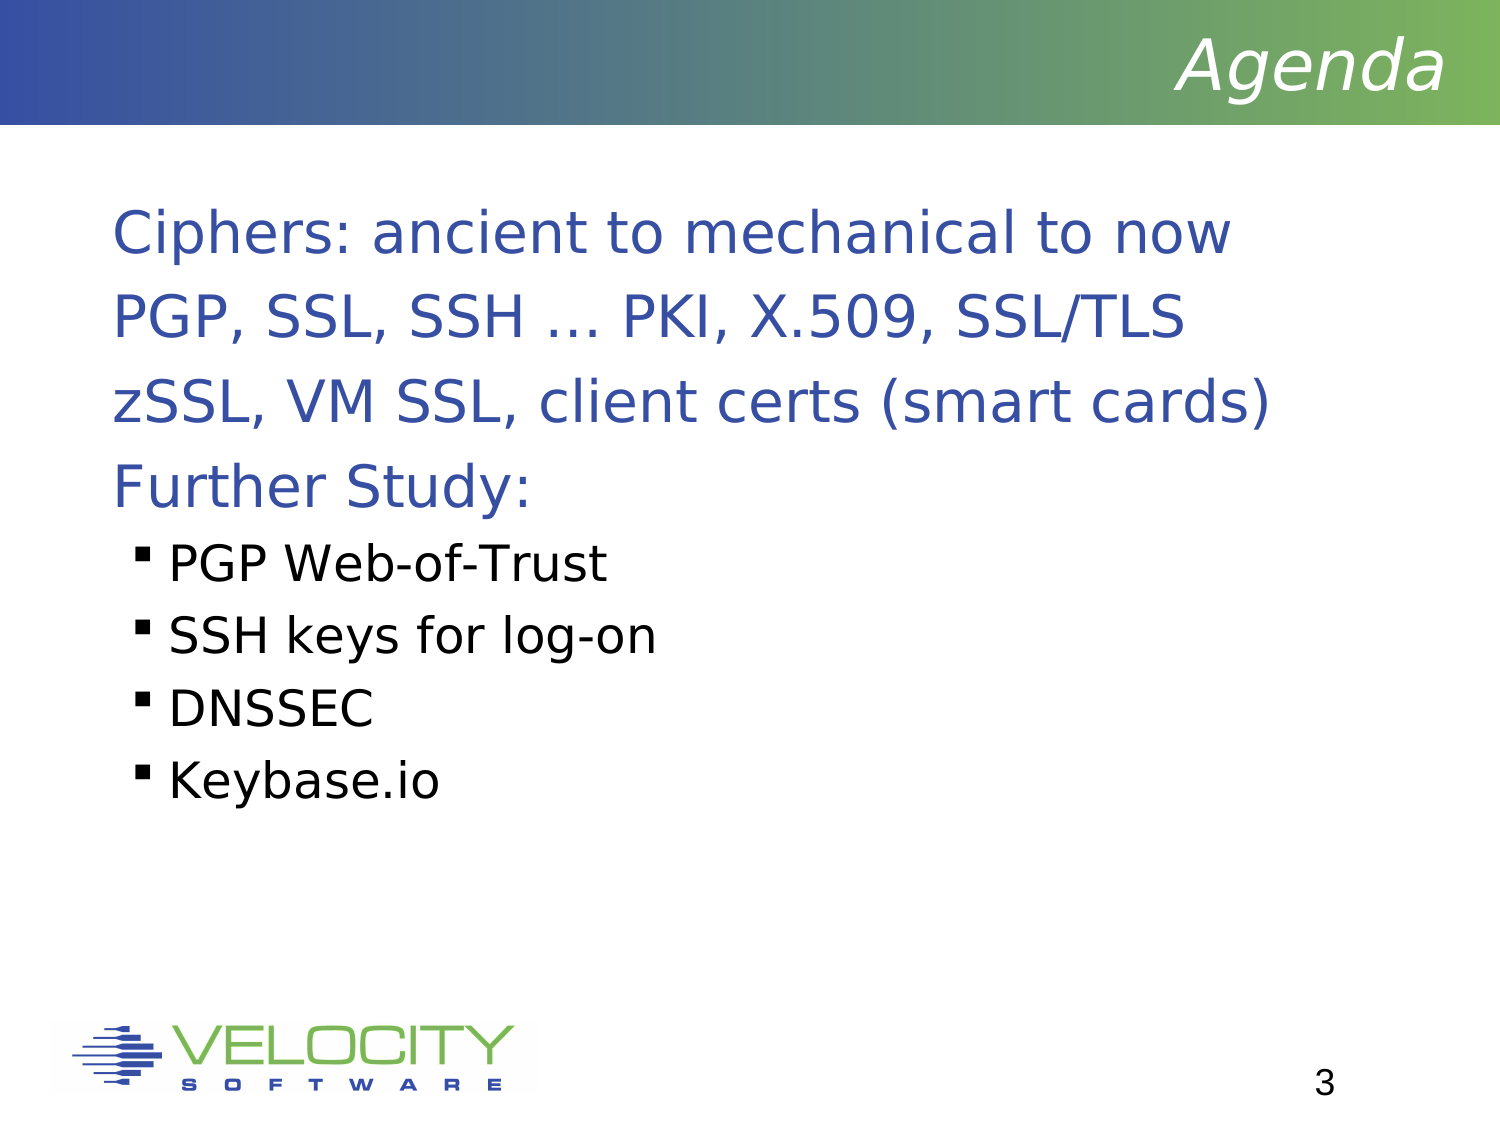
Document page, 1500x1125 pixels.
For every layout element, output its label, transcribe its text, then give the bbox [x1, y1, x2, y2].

list Ciphers: ancient to mechanical to now PGP, SSL, SSH … PKI, X.509, SSL/TLS zSSL, VM SSL, client certs (smart cards) Further Study: PGP Web-of-Trust SSH keys for log-on DNSSEC Keybase.io [70, 187, 1438, 986]
picture [50, 1021, 538, 1094]
title Agenda [62, 12, 1463, 113]
